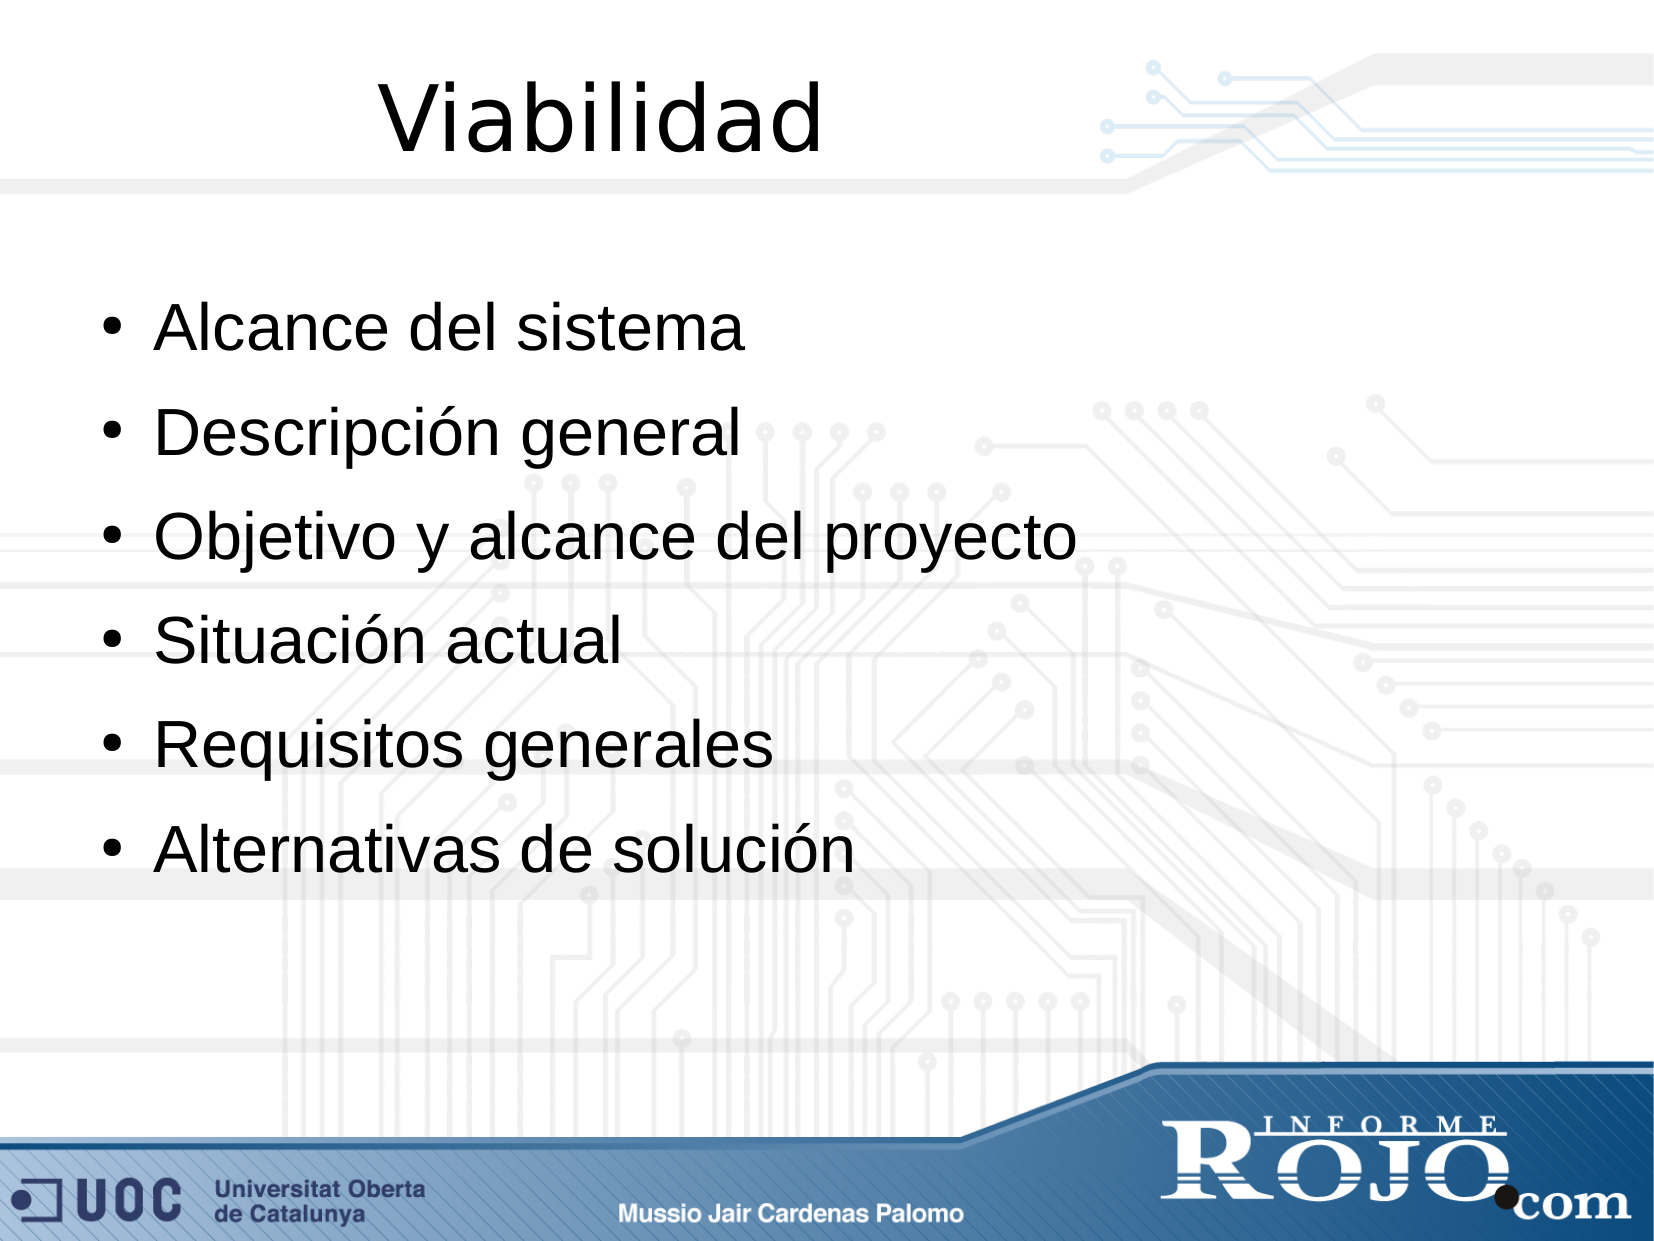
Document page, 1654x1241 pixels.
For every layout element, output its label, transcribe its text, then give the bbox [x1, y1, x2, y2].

title Viabilidad [82, 49, 1123, 189]
list Alcance del sistema Descripción general Objetivo y alcance del proyecto Situación actual Requisitos generales Alternativas de solución [82, 290, 1538, 1010]
picture [0, 0, 1654, 1241]
